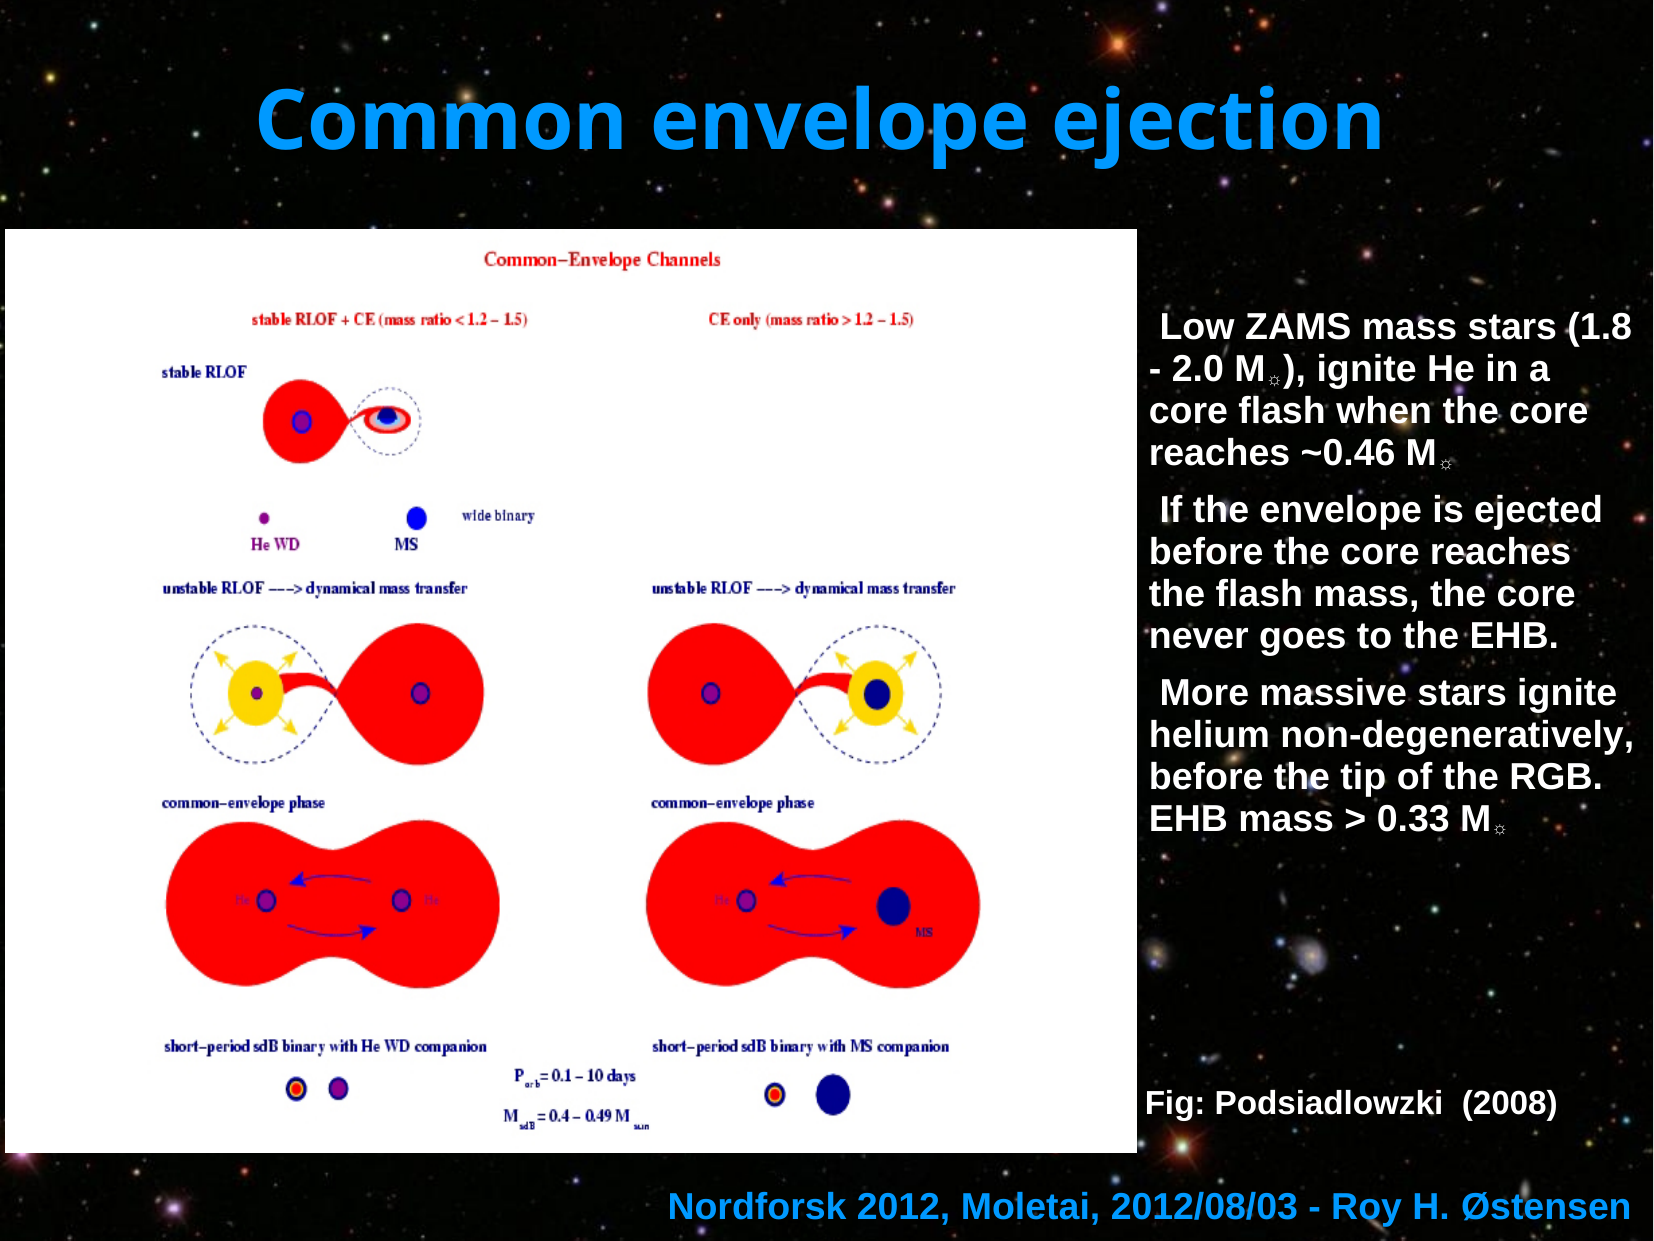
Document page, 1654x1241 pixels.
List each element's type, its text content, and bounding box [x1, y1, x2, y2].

picture [0, 0, 1654, 1241]
list Low ZAMS mass stars (1.8 - 2.0 M☼), ignite He in a core flash when the core reaches ~0.46 M☼ If the envelope is ejected before the core reaches the flash mass, the core never goes to the EHB. More massive stars ignite helium non-degeneratively, before the tip of the RGB. EHB mass > 0.33 M☼ [1149, 305, 1638, 996]
title Common envelope ejection [0, 47, 1642, 188]
text_box Fig: Podsiadlowzki (2008) [1144, 1084, 1578, 1162]
